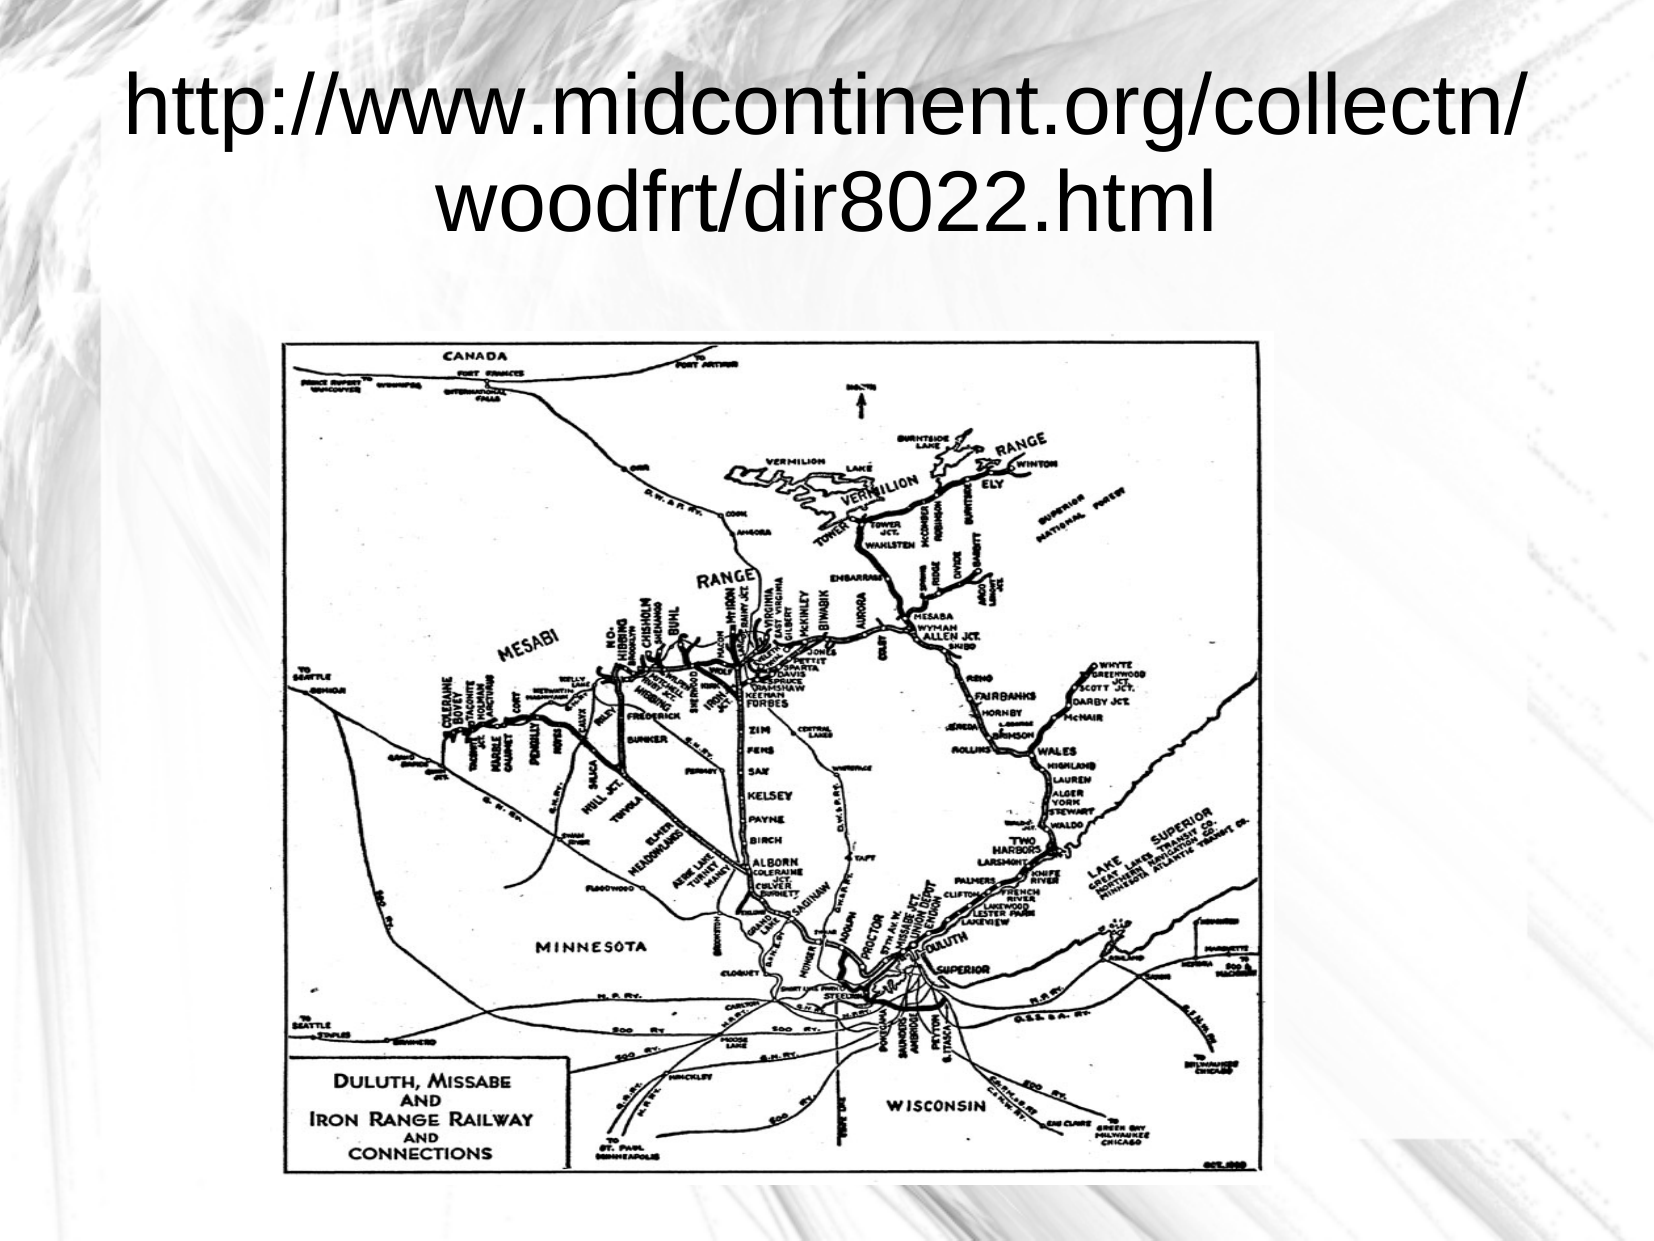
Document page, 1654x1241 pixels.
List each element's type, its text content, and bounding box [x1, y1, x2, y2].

picture [0, 0, 1654, 1241]
title http://www.midcontinent.org/collectn/woodfrt/dir8022.html [82, 49, 1571, 257]
